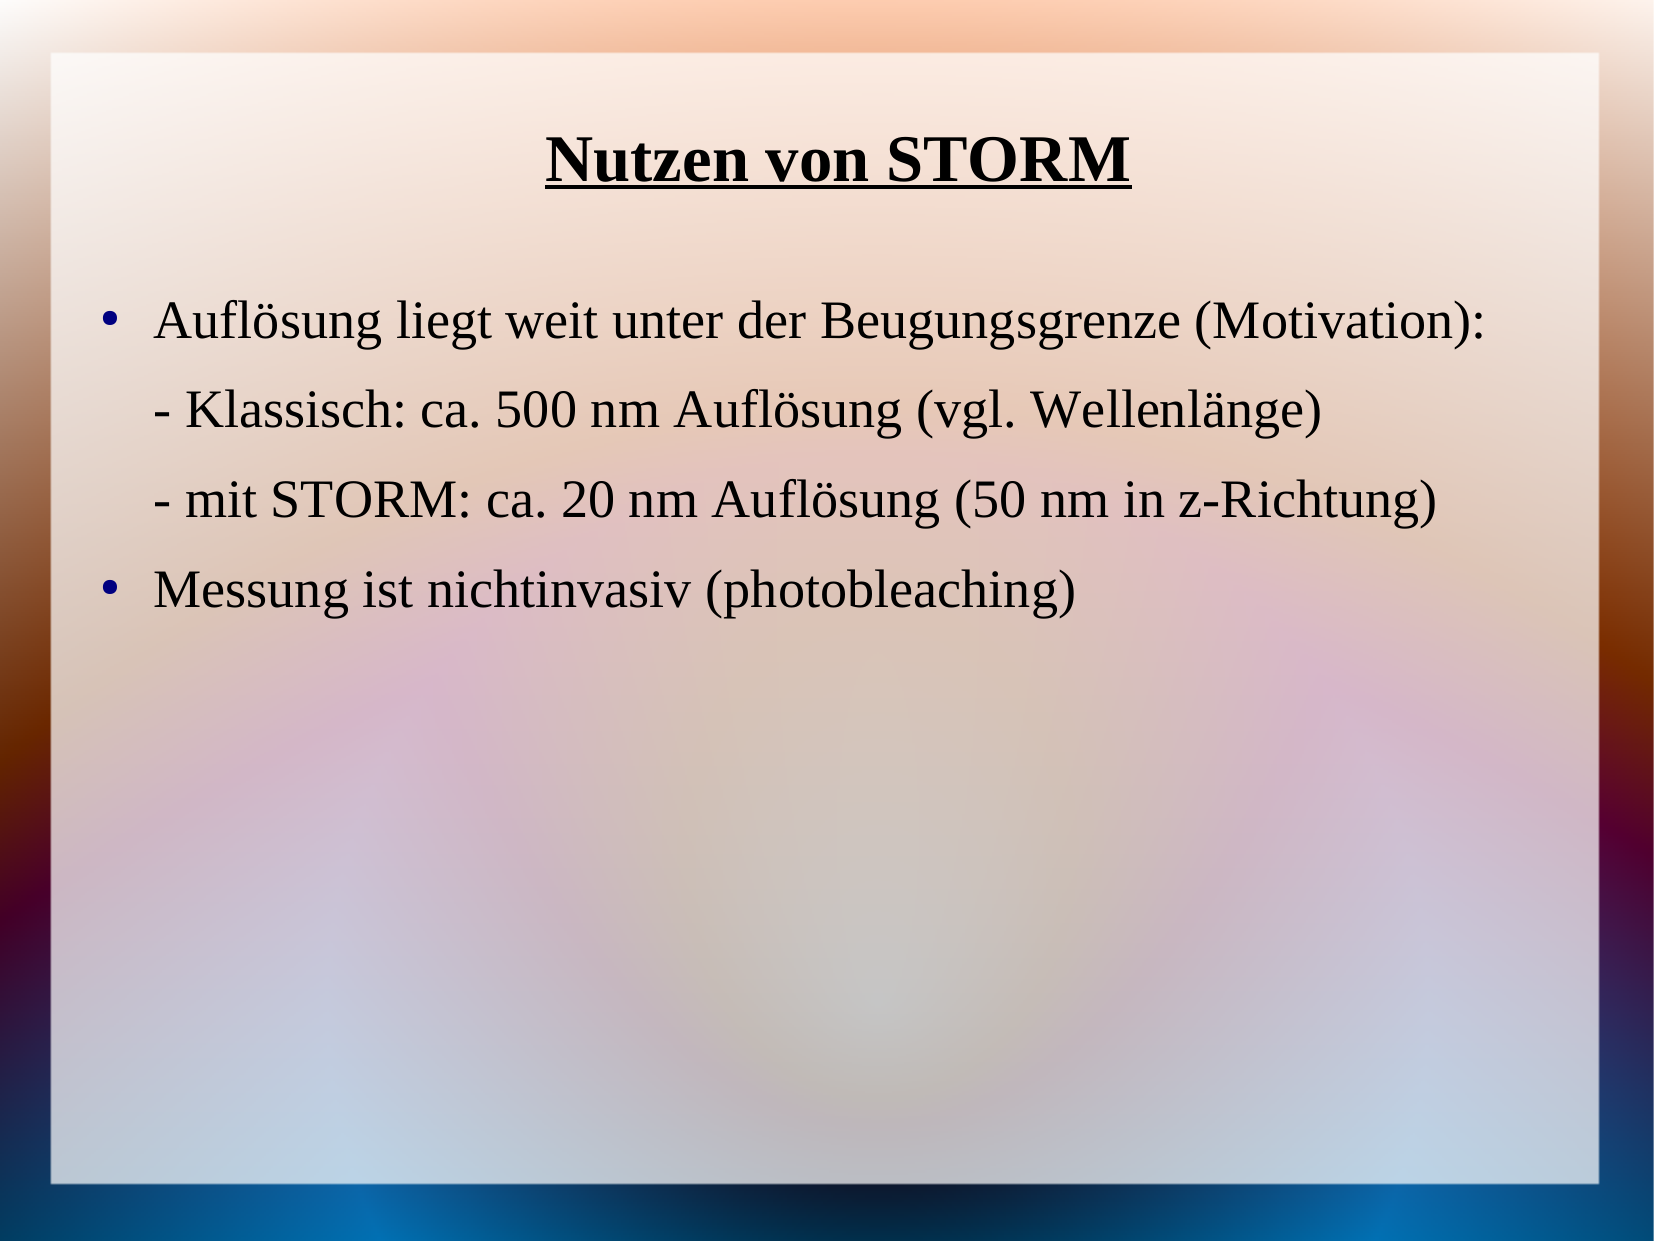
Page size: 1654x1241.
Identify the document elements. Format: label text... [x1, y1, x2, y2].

picture [0, 0, 1654, 1241]
list Auflösung liegt weit unter der Beugungsgrenze (Motivation): - Klassisch: ca. 500 nm Auflösung (vgl. Wellenlänge) - mit STORM: ca. 20 nm Auflösung (50 nm in z-Richtung) Messung ist nichtinvasiv (photobleaching) [82, 290, 1571, 1034]
title Nutzen von STORM [82, 55, 1571, 263]
